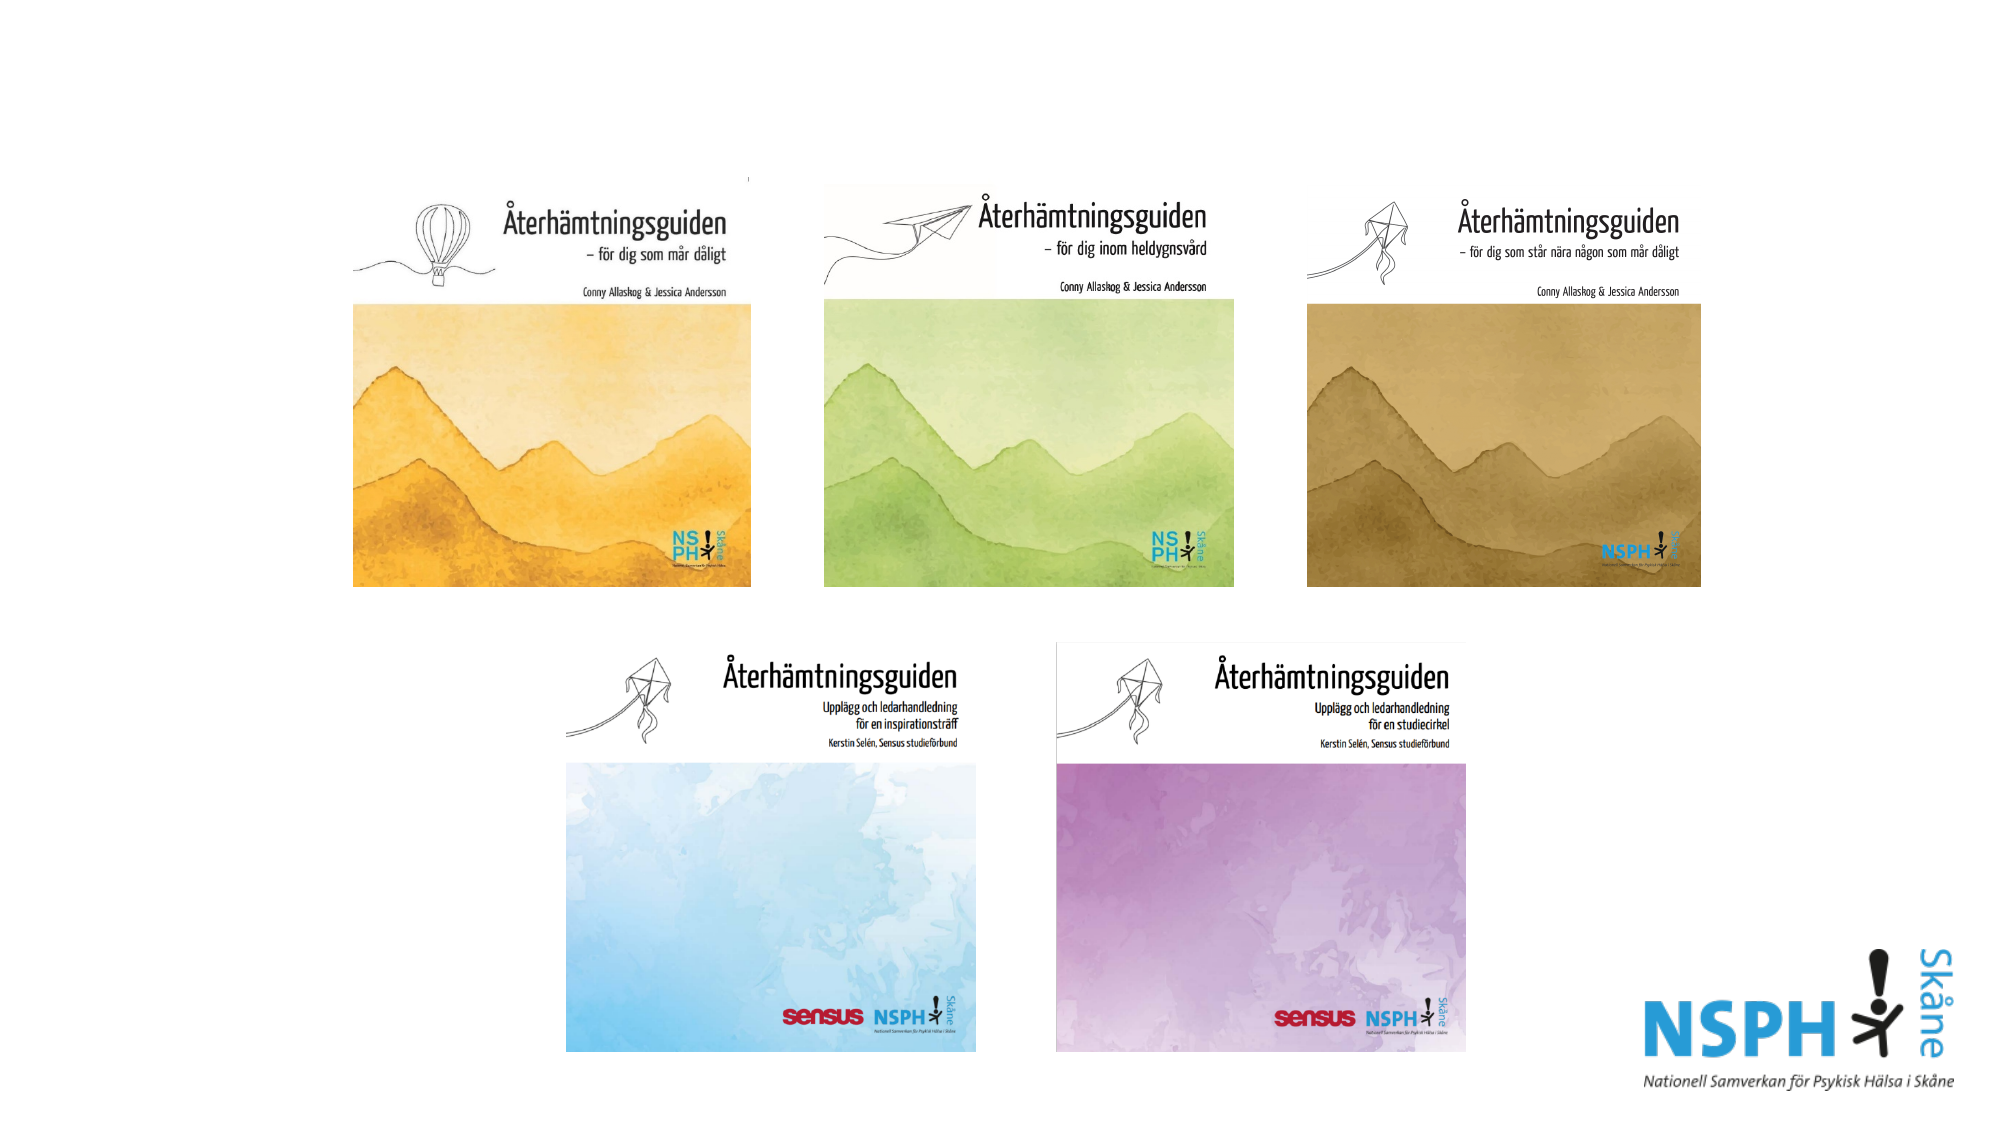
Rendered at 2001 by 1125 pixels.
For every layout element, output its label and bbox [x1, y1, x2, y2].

picture [566, 642, 976, 1052]
picture [1056, 642, 1466, 1052]
picture [1307, 185, 1701, 587]
picture [1644, 949, 1954, 1091]
picture [353, 178, 751, 587]
picture [824, 178, 1234, 587]
